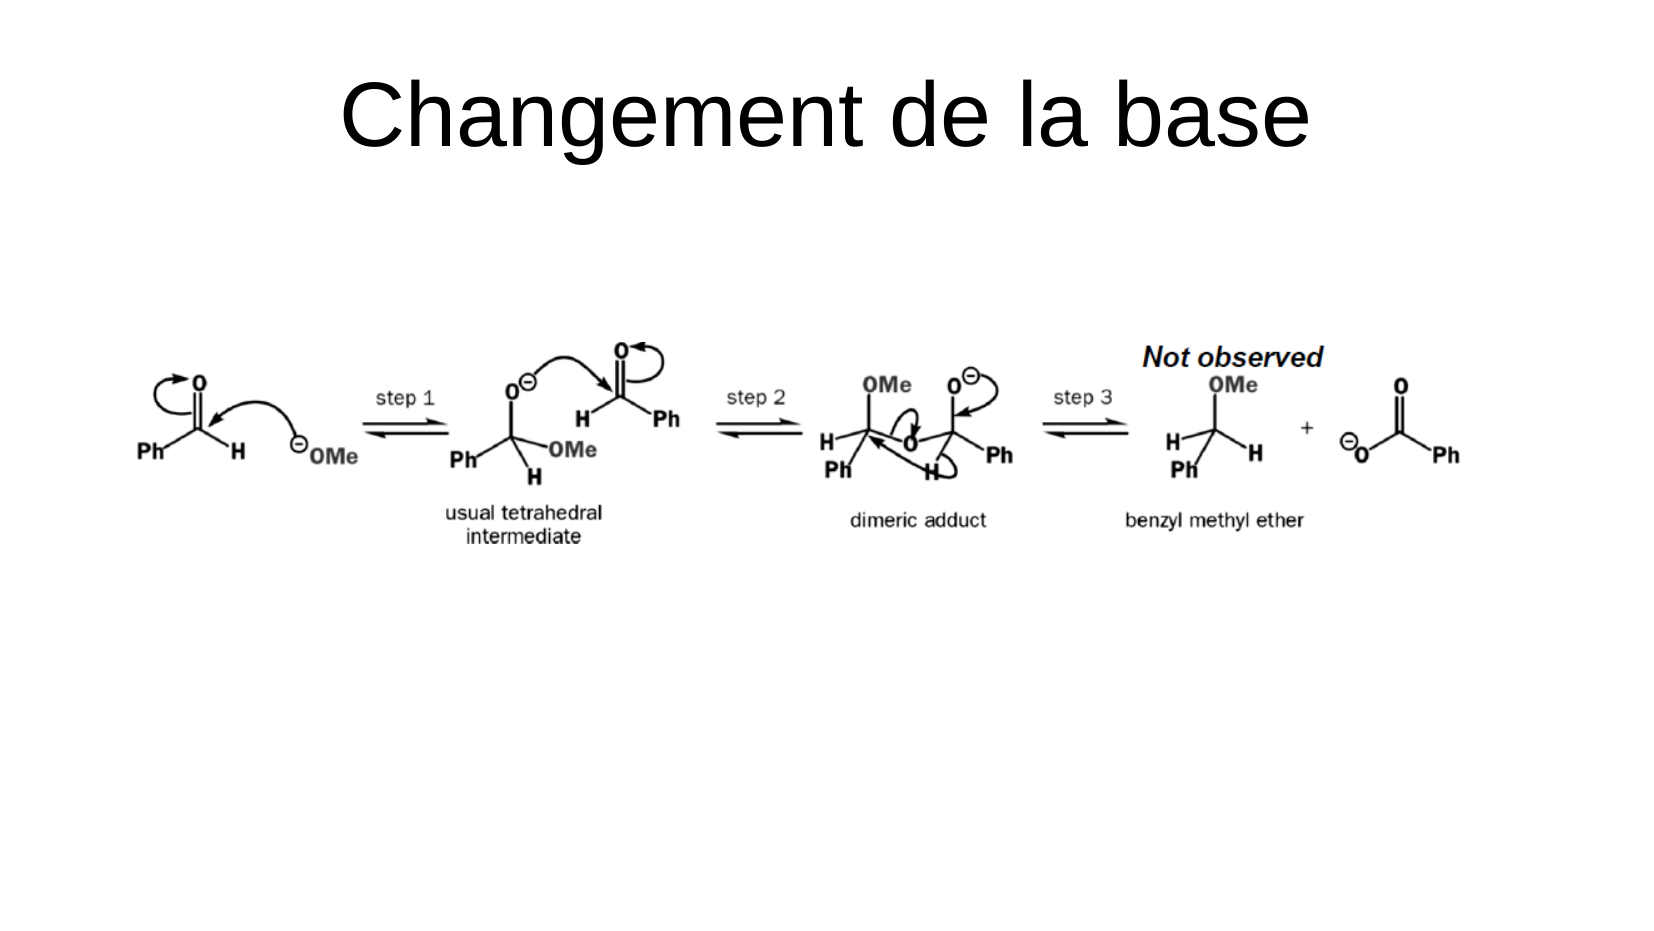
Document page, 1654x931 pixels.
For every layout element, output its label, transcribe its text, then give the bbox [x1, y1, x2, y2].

title Changement de la base [82, 37, 1571, 193]
picture [120, 342, 1477, 544]
